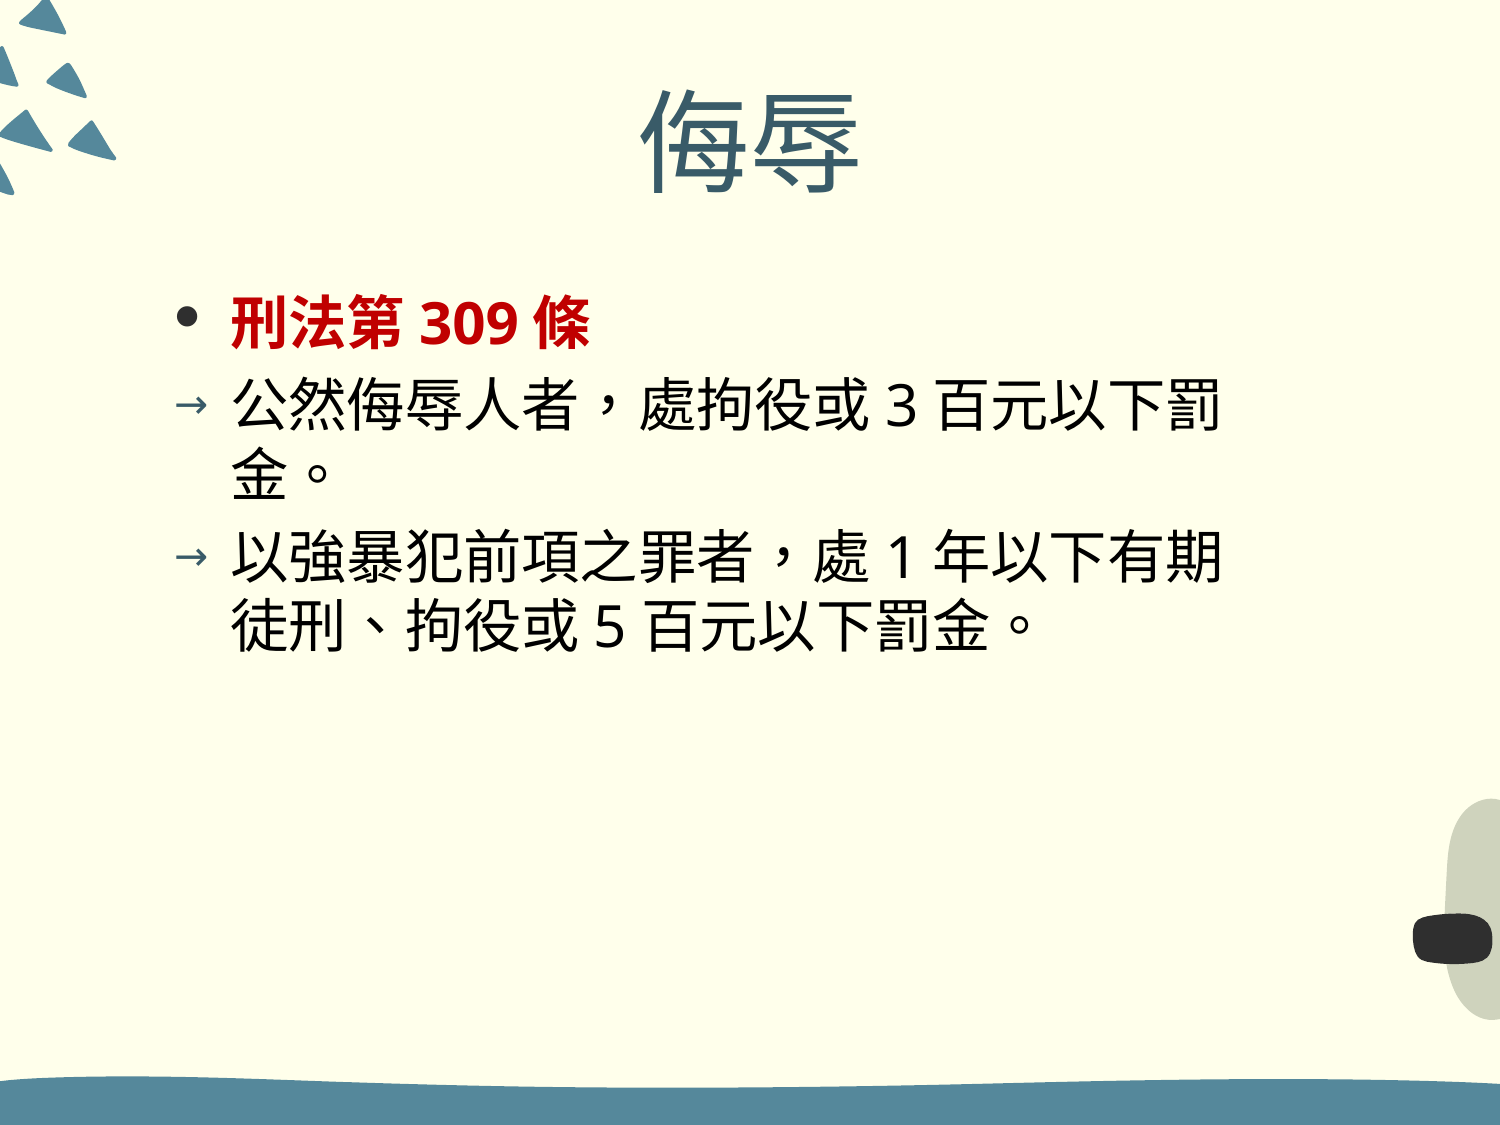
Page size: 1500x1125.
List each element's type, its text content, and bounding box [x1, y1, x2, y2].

title 侮辱 [75, 45, 1425, 233]
text_box [1412, 798, 1500, 1020]
text_box [0, 109, 53, 152]
text_box [0, 46, 19, 87]
text_box [46, 62, 87, 99]
text_box [0, 163, 15, 196]
text_box [0, 1076, 1500, 1125]
text_box [68, 120, 117, 161]
list 刑法第309條 公然侮辱人者，處拘役或3百元以下罰金。 以強暴犯前項之罪者，處1年以下有期徒刑、拘役或5百元以下罰金。 [159, 278, 1282, 757]
text_box [19, 0, 67, 35]
